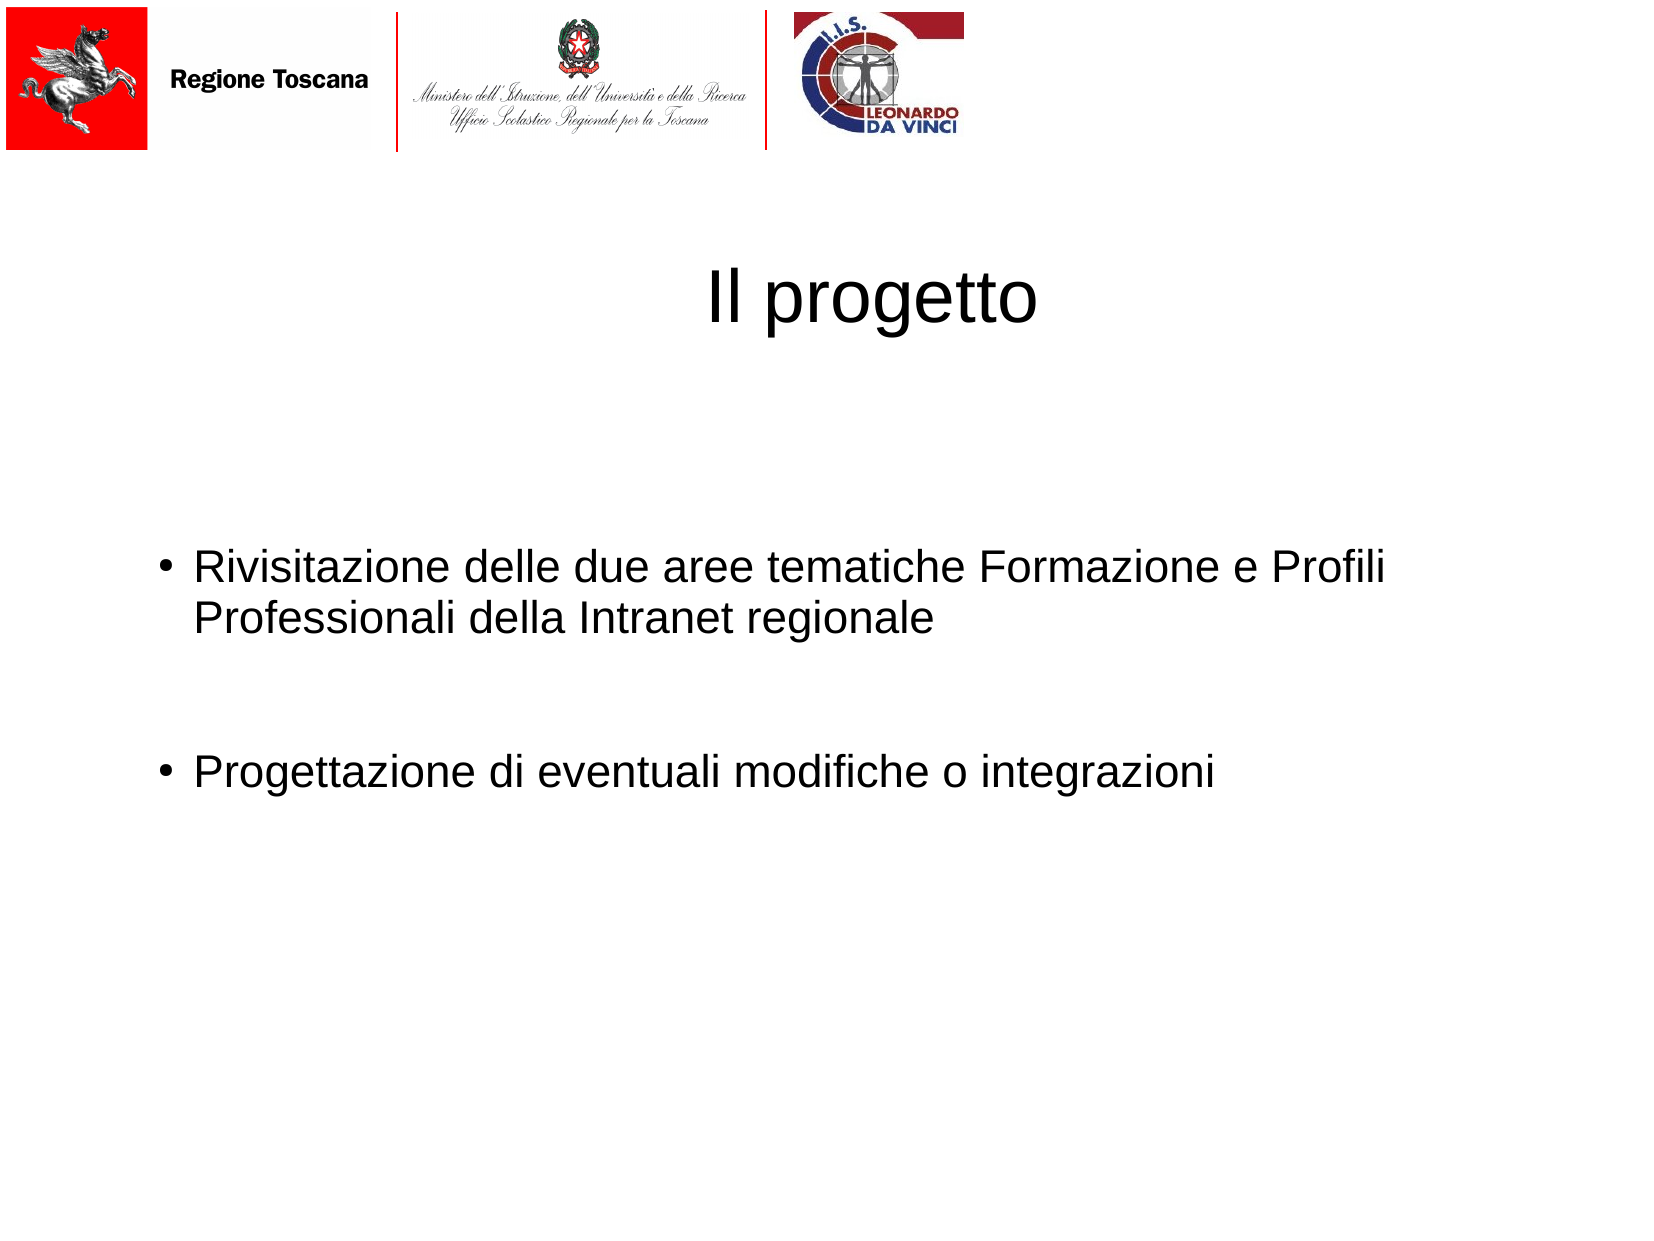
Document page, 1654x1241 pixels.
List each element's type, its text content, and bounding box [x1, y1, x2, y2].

picture [410, 13, 749, 139]
picture [6, 7, 371, 150]
picture [794, 12, 964, 137]
text_box Rivisitazione delle due aree tematiche Formazione e Profili Professionali della Intranet regionale Progettazione di eventuali modifiche o integrazioni [143, 533, 1537, 804]
text_box Il progetto [234, 247, 1511, 363]
